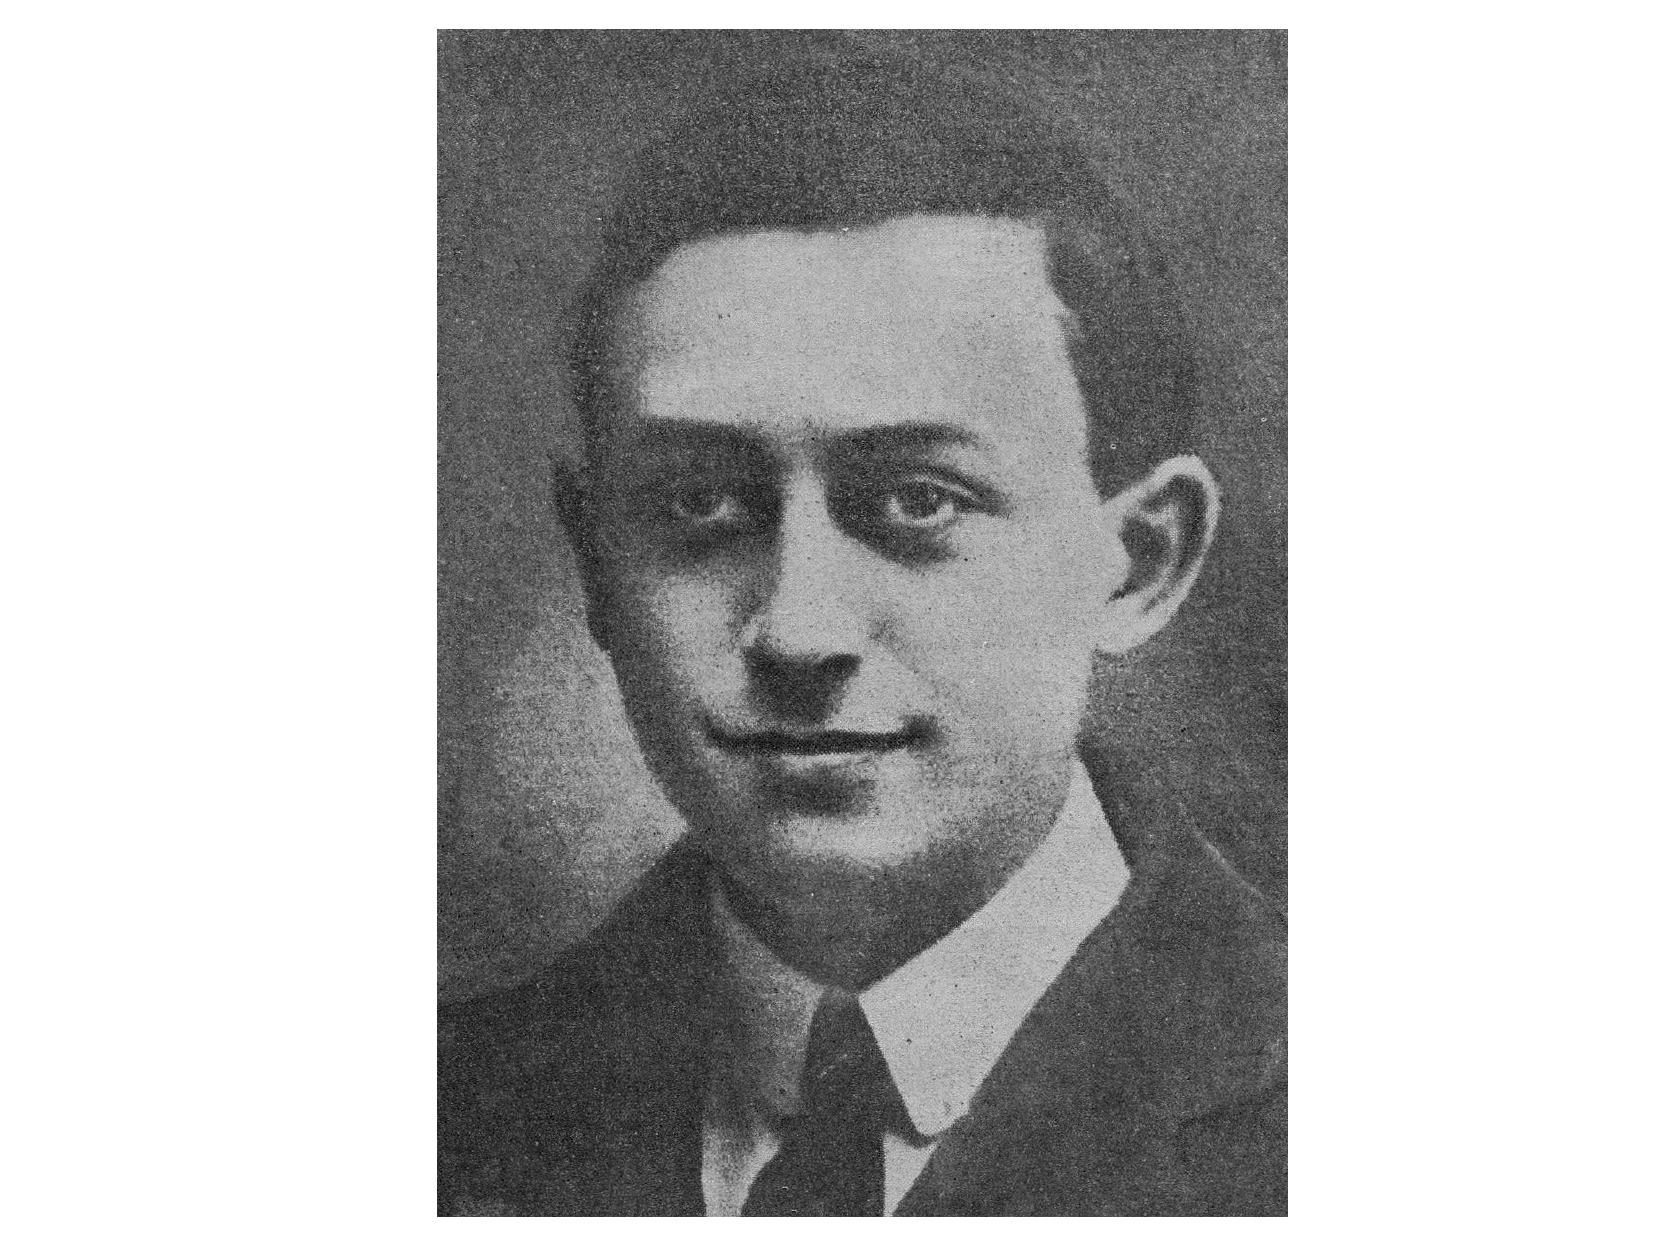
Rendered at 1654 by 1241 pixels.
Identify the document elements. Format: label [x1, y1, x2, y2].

picture [437, 29, 1288, 1217]
